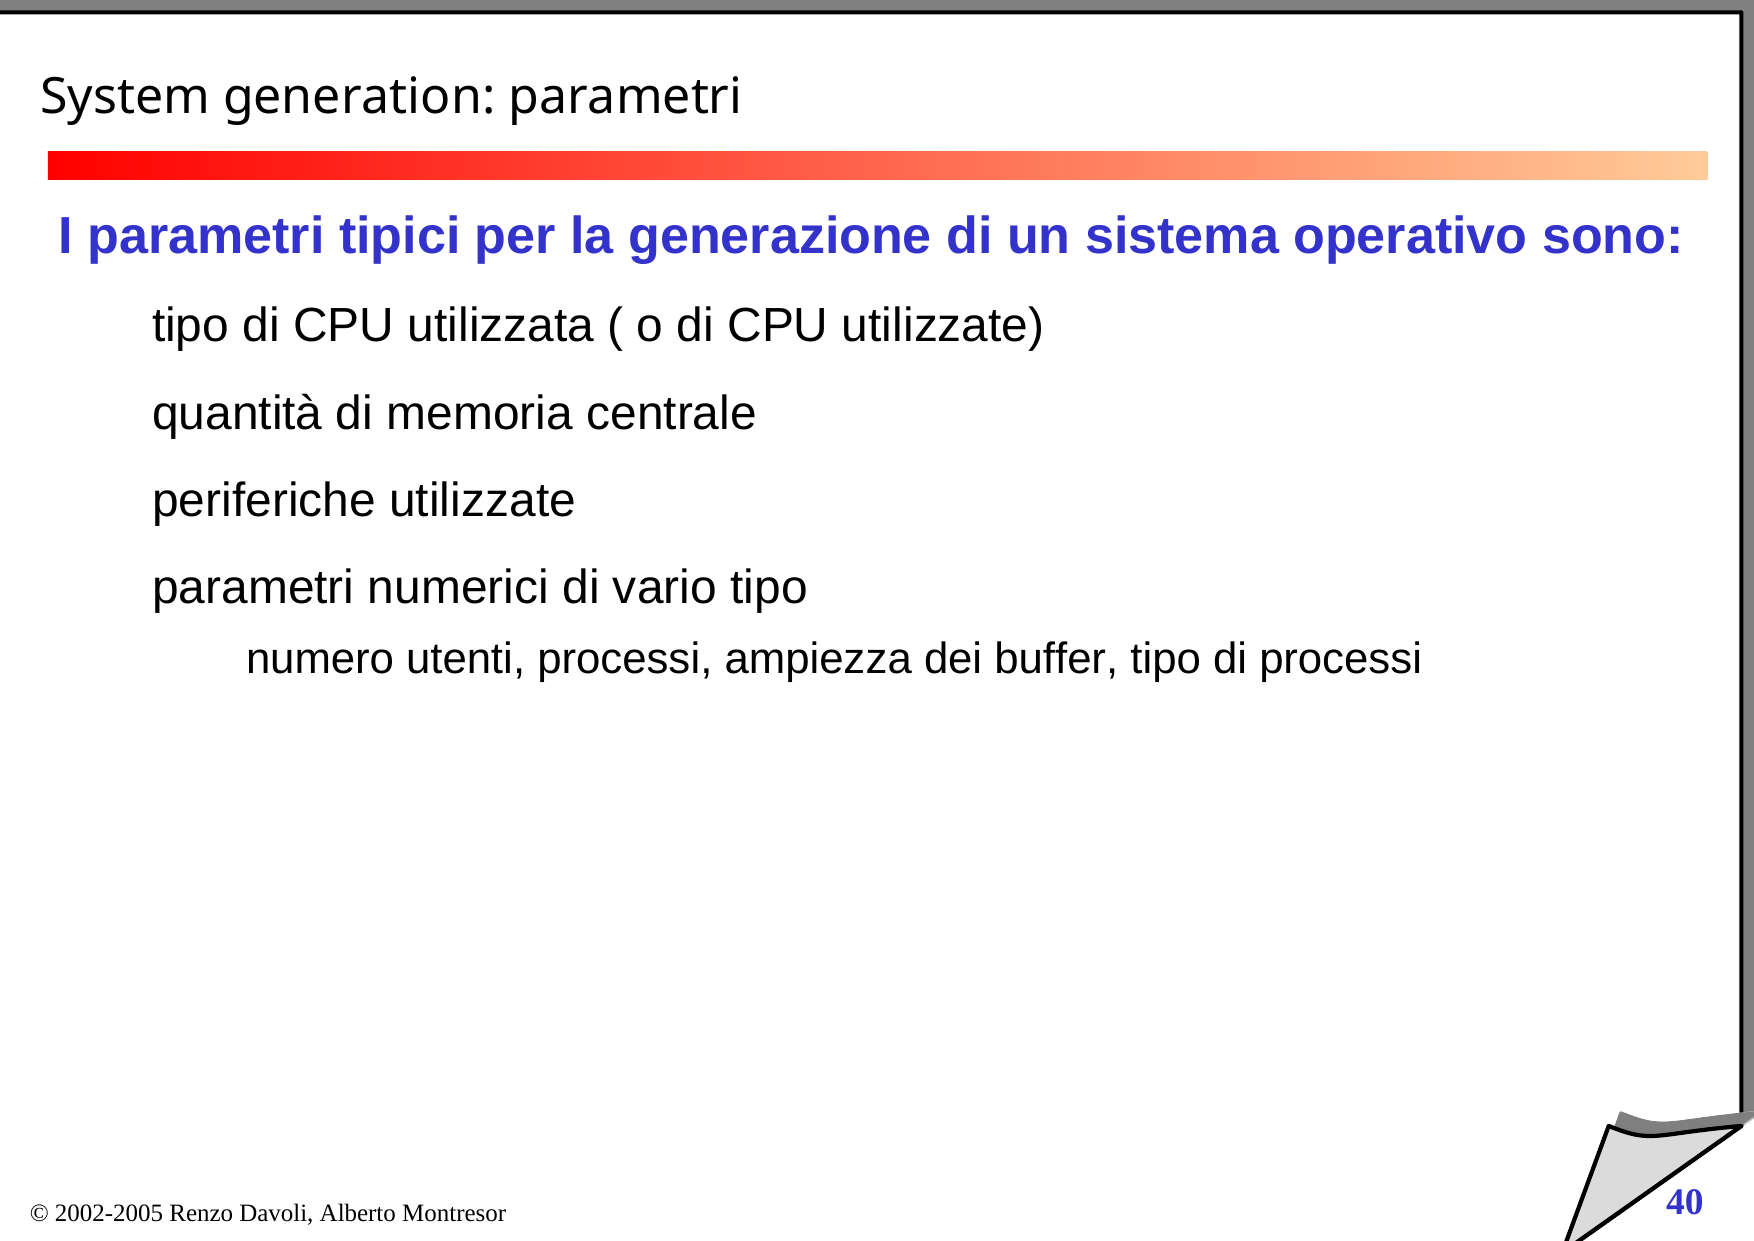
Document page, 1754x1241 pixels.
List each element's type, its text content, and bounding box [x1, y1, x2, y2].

list I parametri tipici per la generazione di un sistema operativo sono: tipo di CPU utilizzata ( o di CPU utilizzate) quantità di memoria centrale periferiche utilizzate parametri numerici di vario tipo numero utenti, processi, ampiezza dei buffer, tipo di processi [58, 206, 1696, 815]
title System generation: parametri [40, 49, 1714, 144]
